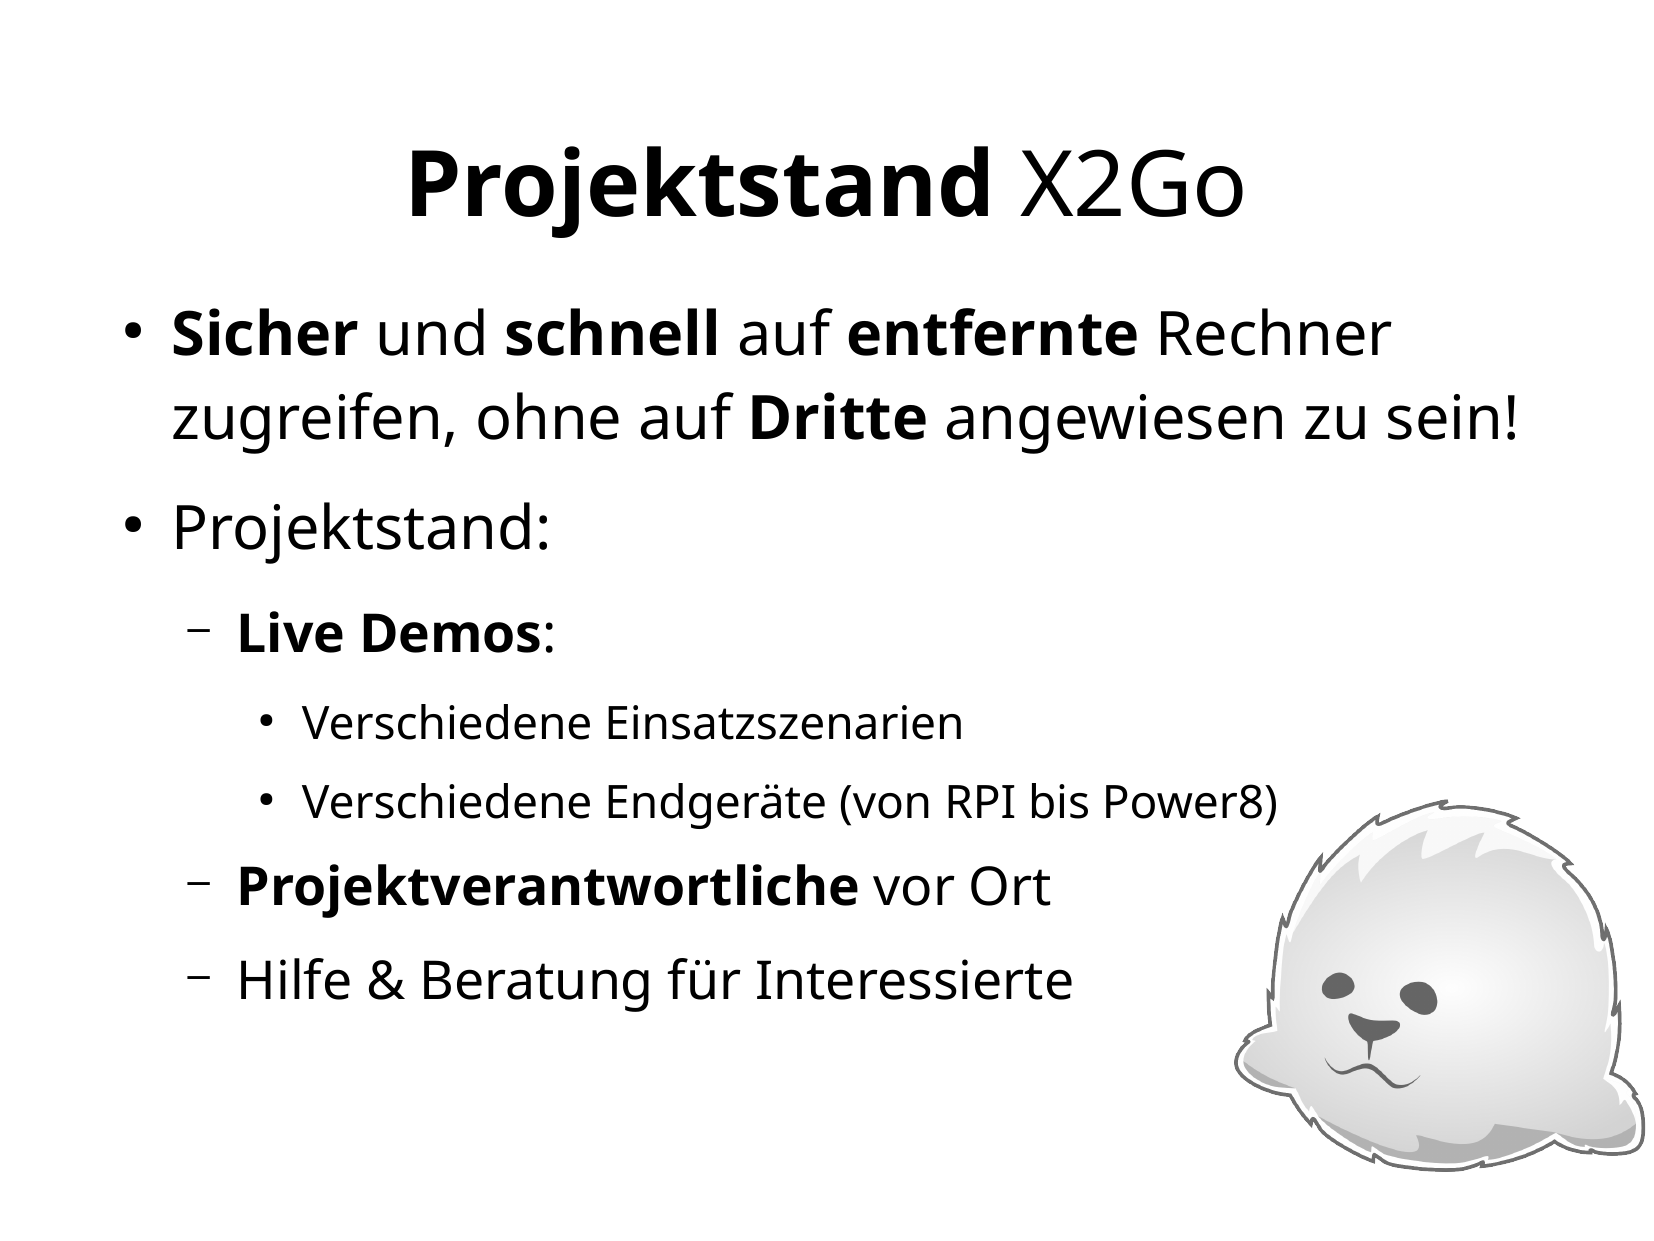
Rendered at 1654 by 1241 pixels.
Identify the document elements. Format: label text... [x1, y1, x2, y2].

title Projektstand X2Go [106, 106, 1547, 257]
picture [1215, 754, 1653, 1217]
list Sicher und schnell auf entfernte Rechner zugreifen, ohne auf Dritte angewiesen zu sein! Projektstand: Live Demos: Verschiedene Einsatzszenarien Verschiedene Endgeräte (von RPI bis Power8) Projektverantwortliche vor Ort Hilfe & Beratung für Interessierte [106, 290, 1547, 1076]
